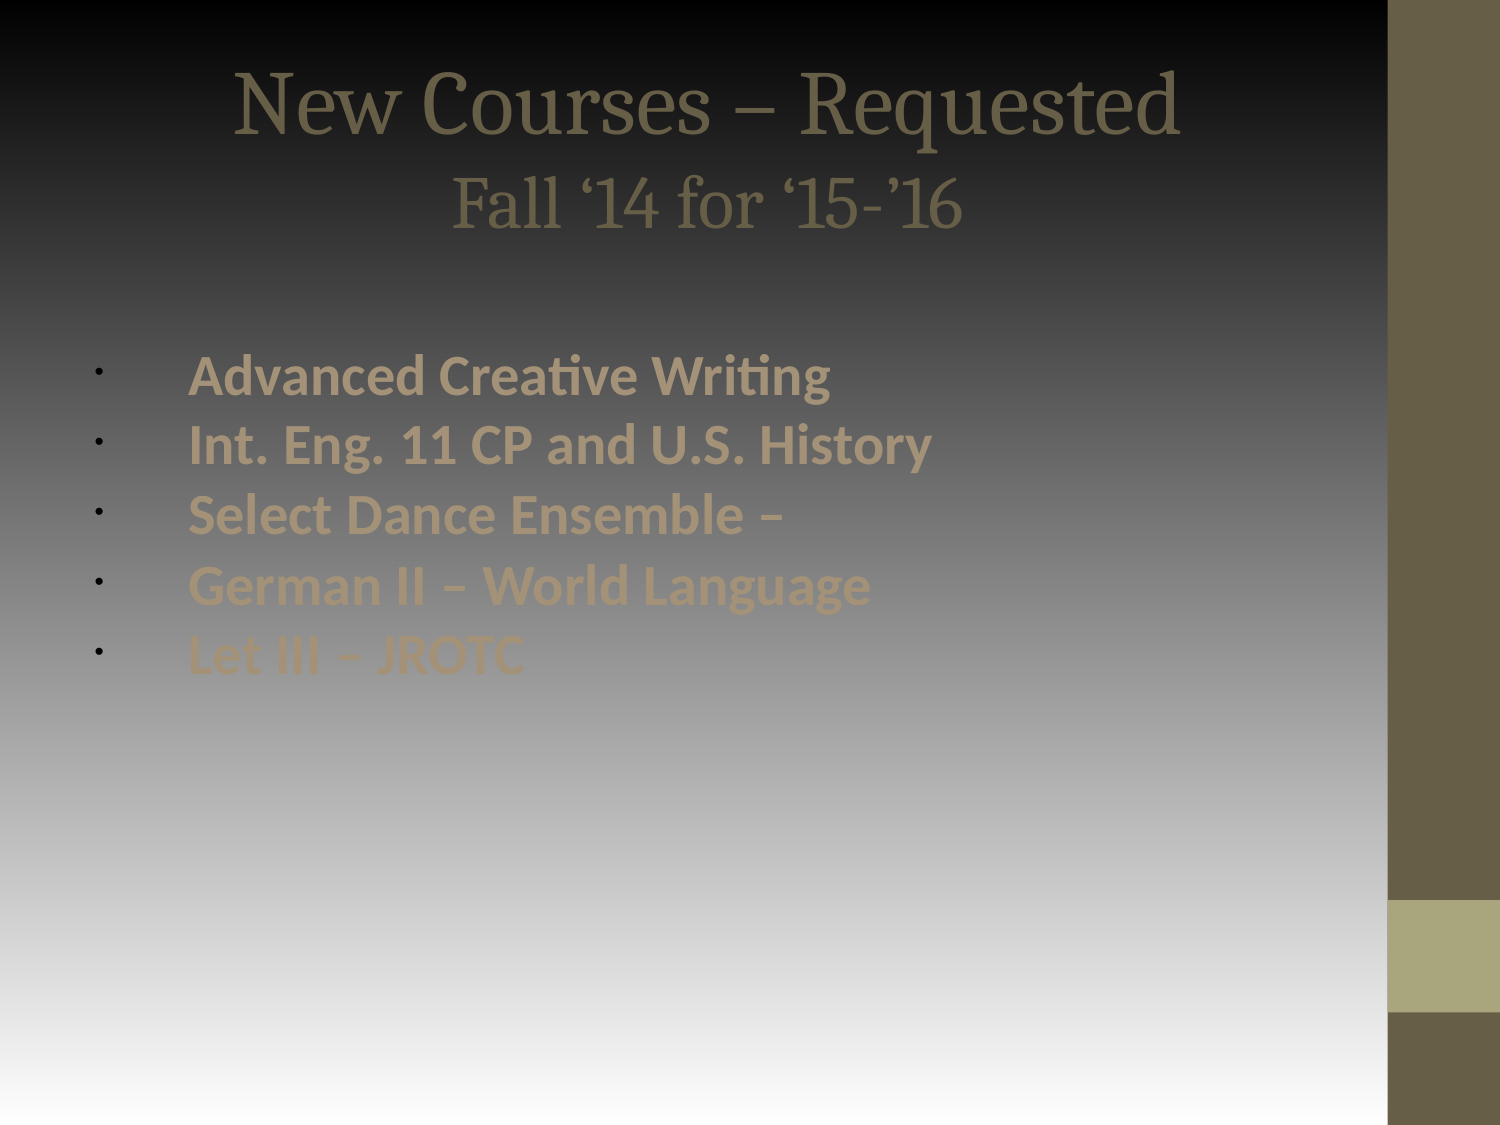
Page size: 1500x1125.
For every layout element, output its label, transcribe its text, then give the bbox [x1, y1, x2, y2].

title New Courses – Requested Fall ‘14 for ‘15-’16 [58, 35, 1359, 313]
text_box Advanced Creative Writing Int. Eng. 11 CP and U.S. History Select Dance Ensemble – German II – World Language Let III – JROTC [79, 329, 1339, 694]
